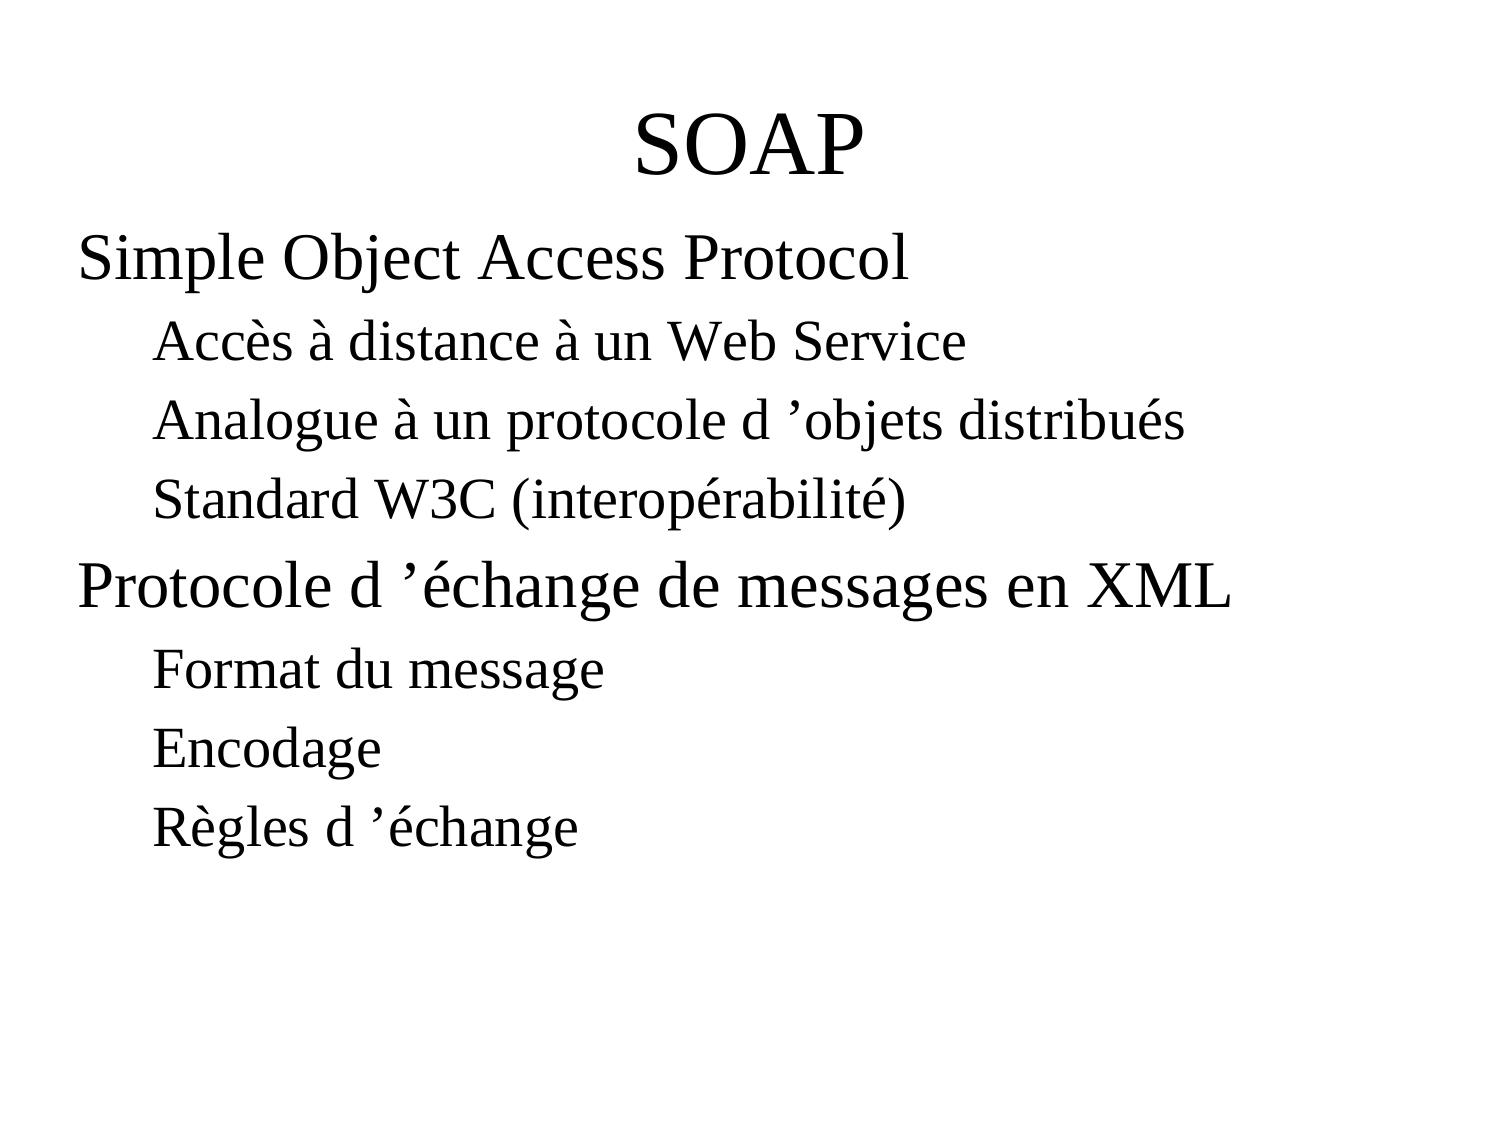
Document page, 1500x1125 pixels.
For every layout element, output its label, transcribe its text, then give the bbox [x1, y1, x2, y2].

title SOAP [112, 49, 1388, 212]
list Simple Object Access Protocol Accès à distance à un Web Service Analogue à un protocole d ’objets distribués Standard W3C (interopérabilité) Protocole d ’échange de messages en XML Format du message Encodage Règles d ’échange [62, 212, 1438, 1013]
